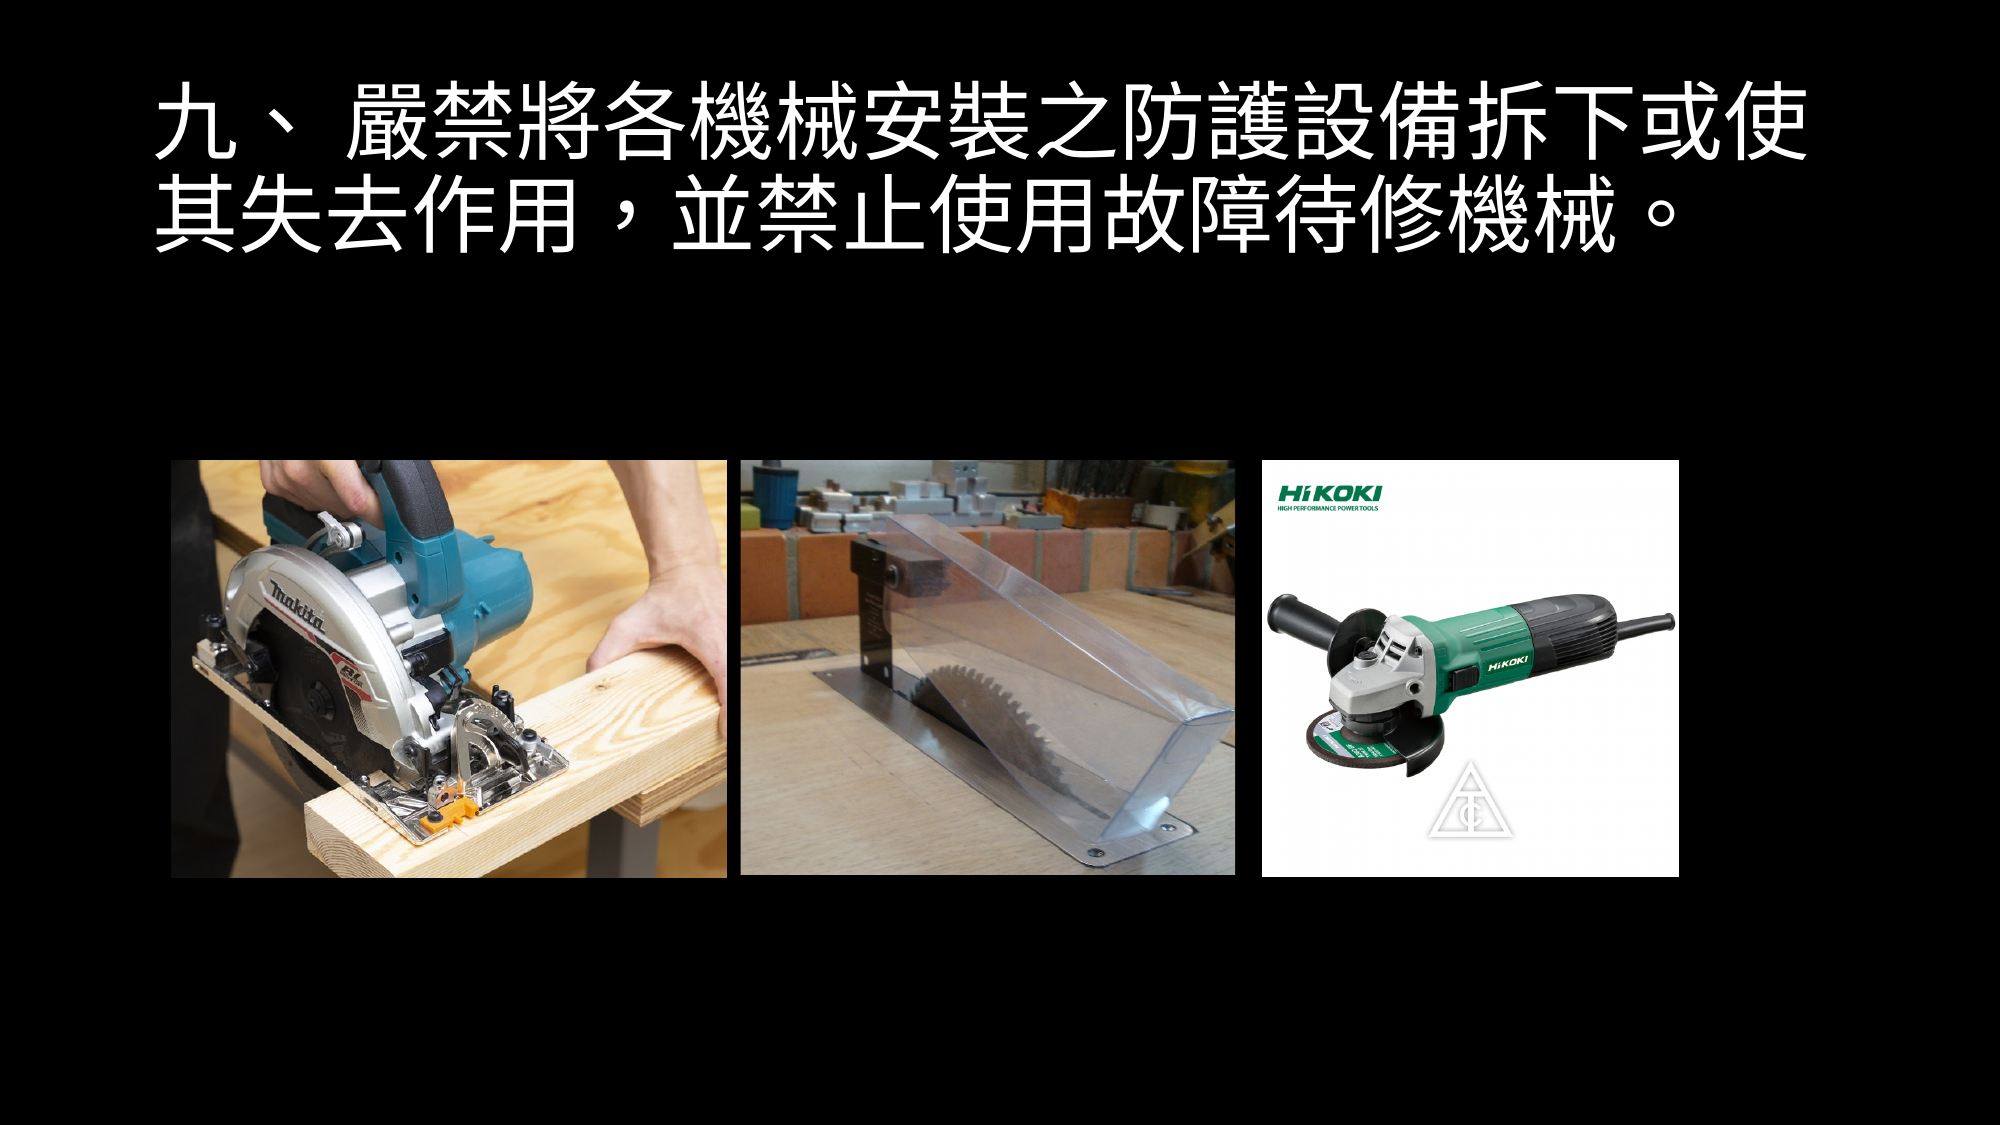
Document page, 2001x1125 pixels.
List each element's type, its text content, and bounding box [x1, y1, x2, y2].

picture [740, 460, 1236, 875]
picture [1262, 460, 1679, 877]
title 九、 嚴禁將各機械安裝之防護設備拆下或使其失去作用，並禁止使用故障待修機械。 [137, 59, 1863, 388]
picture [171, 460, 727, 878]
